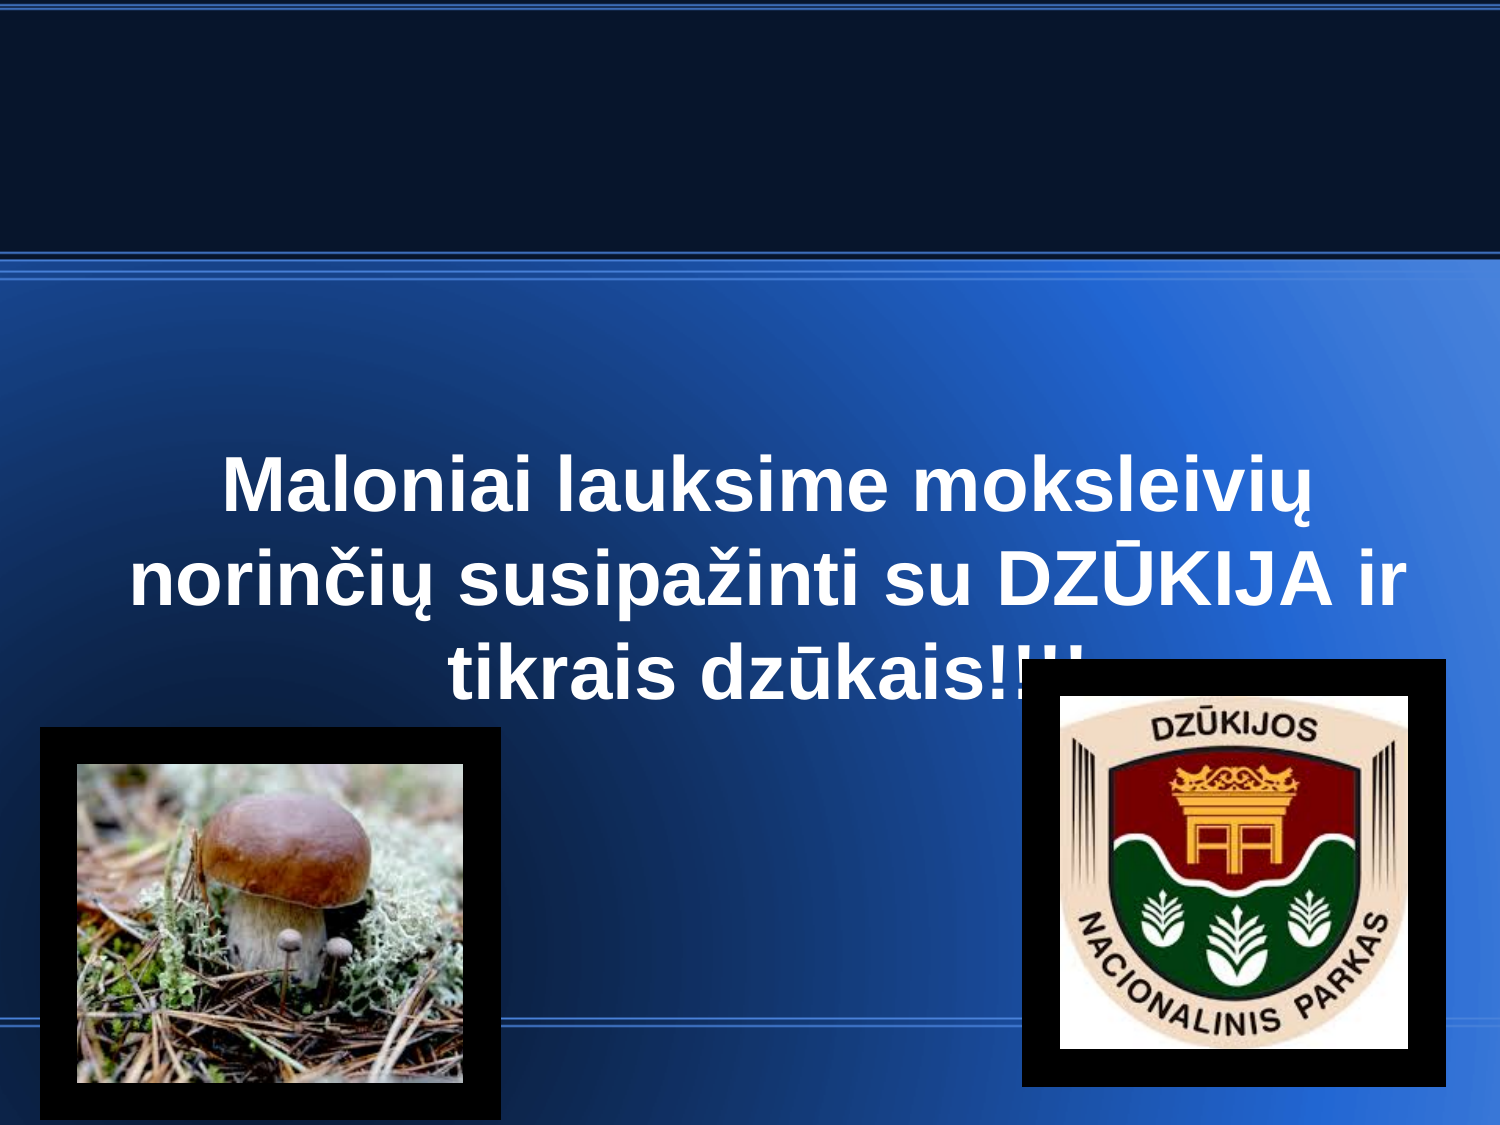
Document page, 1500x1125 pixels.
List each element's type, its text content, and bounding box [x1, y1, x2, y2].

picture [1059, 696, 1409, 1050]
title Maloniai lauksime moksleivių norinčių susipažinti su DZŪKIJA ir tikrais dzūkais!!!! [94, 251, 1445, 898]
picture [77, 763, 464, 1083]
